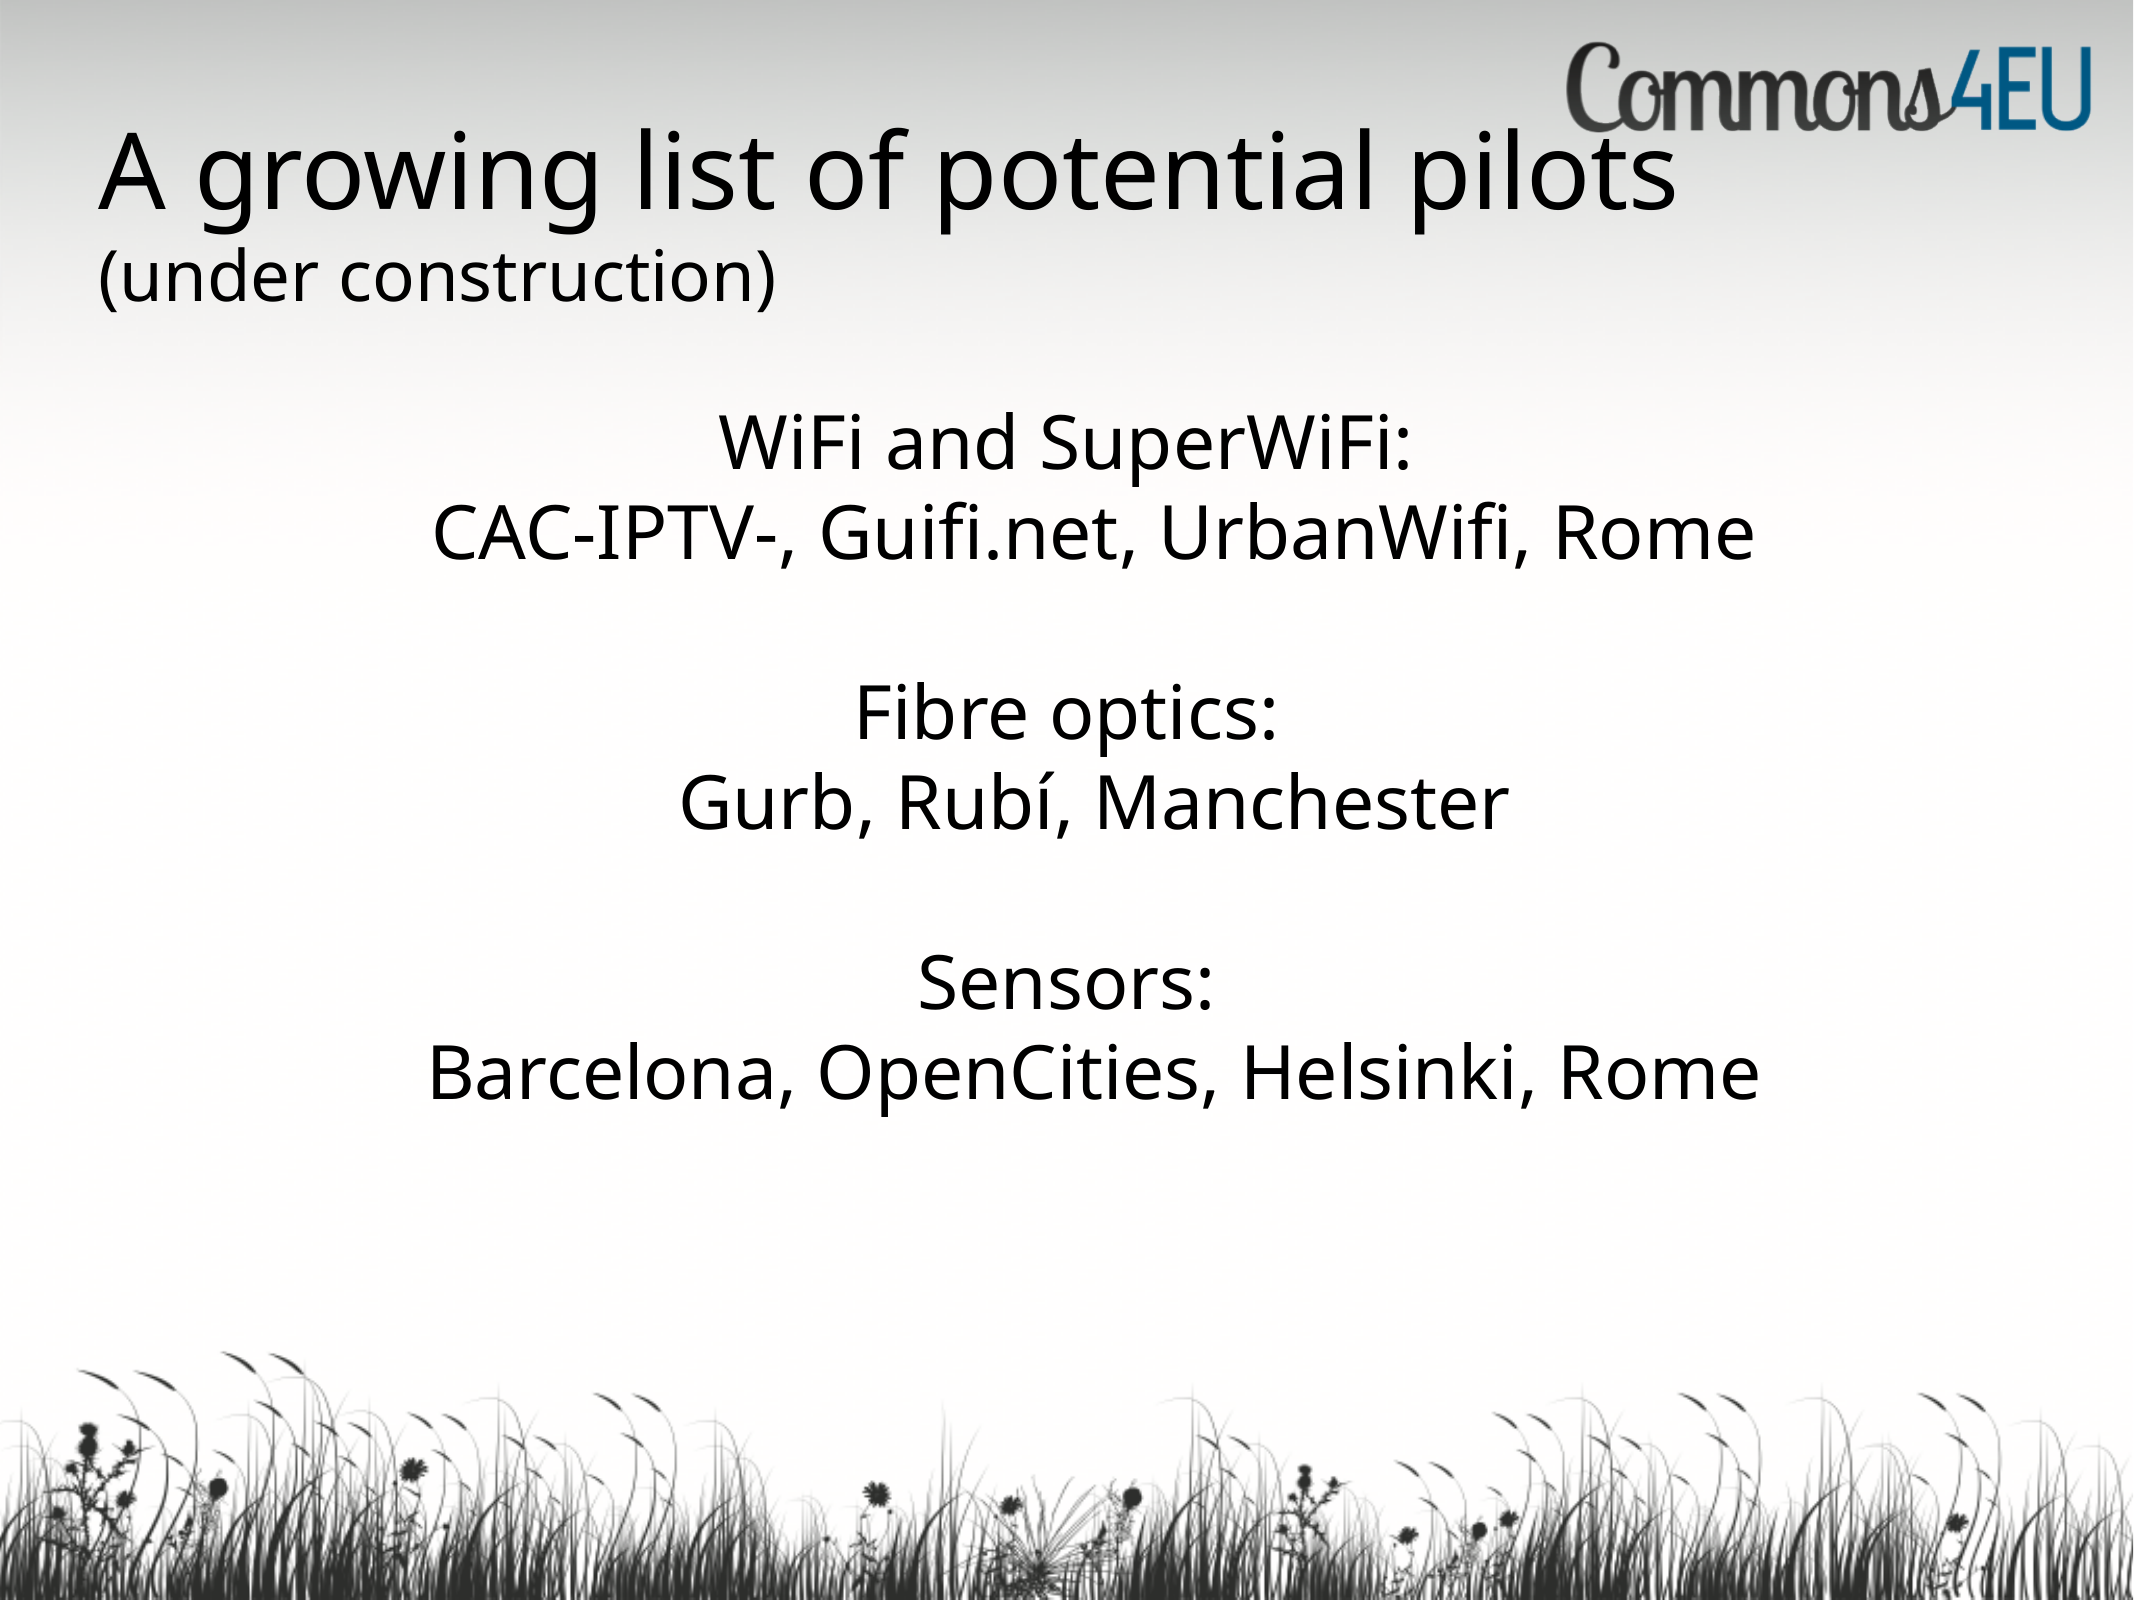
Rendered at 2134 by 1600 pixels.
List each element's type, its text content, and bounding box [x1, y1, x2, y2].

picture [0, 0, 2134, 1600]
title A growing list of potential pilots (under construction) [77, 77, 1997, 337]
list WiFi and SuperWiFi: CAC-IPTV-, Guifi.net, UrbanWifi, Rome Fibre optics: Gurb, Rubí, Manchester Sensors: Barcelona, OpenCities, Helsinki, Rome [106, 373, 2027, 1144]
